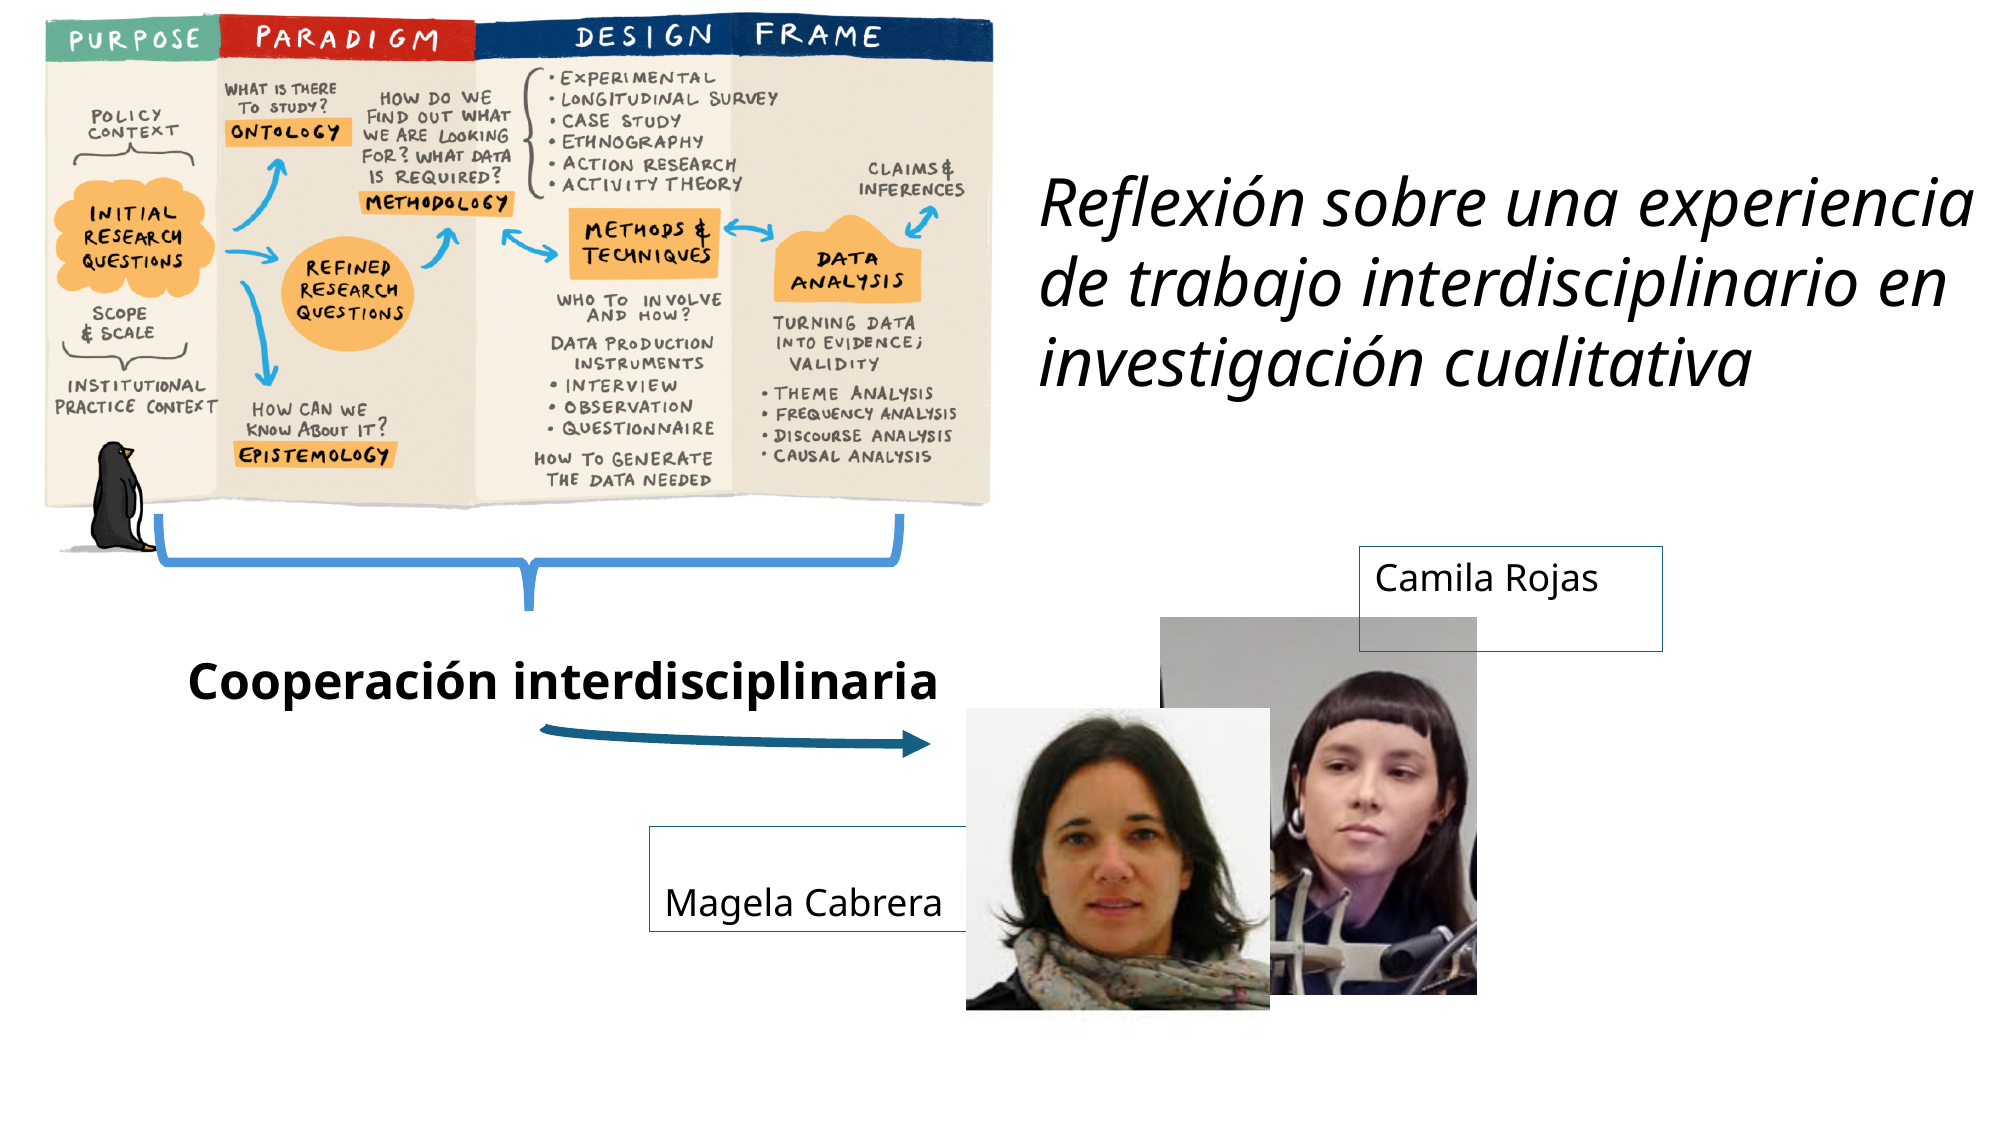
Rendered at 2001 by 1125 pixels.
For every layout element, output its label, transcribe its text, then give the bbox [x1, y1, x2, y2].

picture [966, 617, 1477, 1114]
text_box Cooperación interdisciplinaria [172, 641, 955, 717]
text_box Magela Cabrera [649, 826, 966, 932]
text_box [158, 513, 900, 611]
picture [34, 0, 1024, 563]
text_box Camila Rojas [1359, 546, 1663, 652]
text_box Reflexión sobre una experiencia de trabajo interdisciplinario en investigación cualitativa [1023, 152, 2000, 408]
